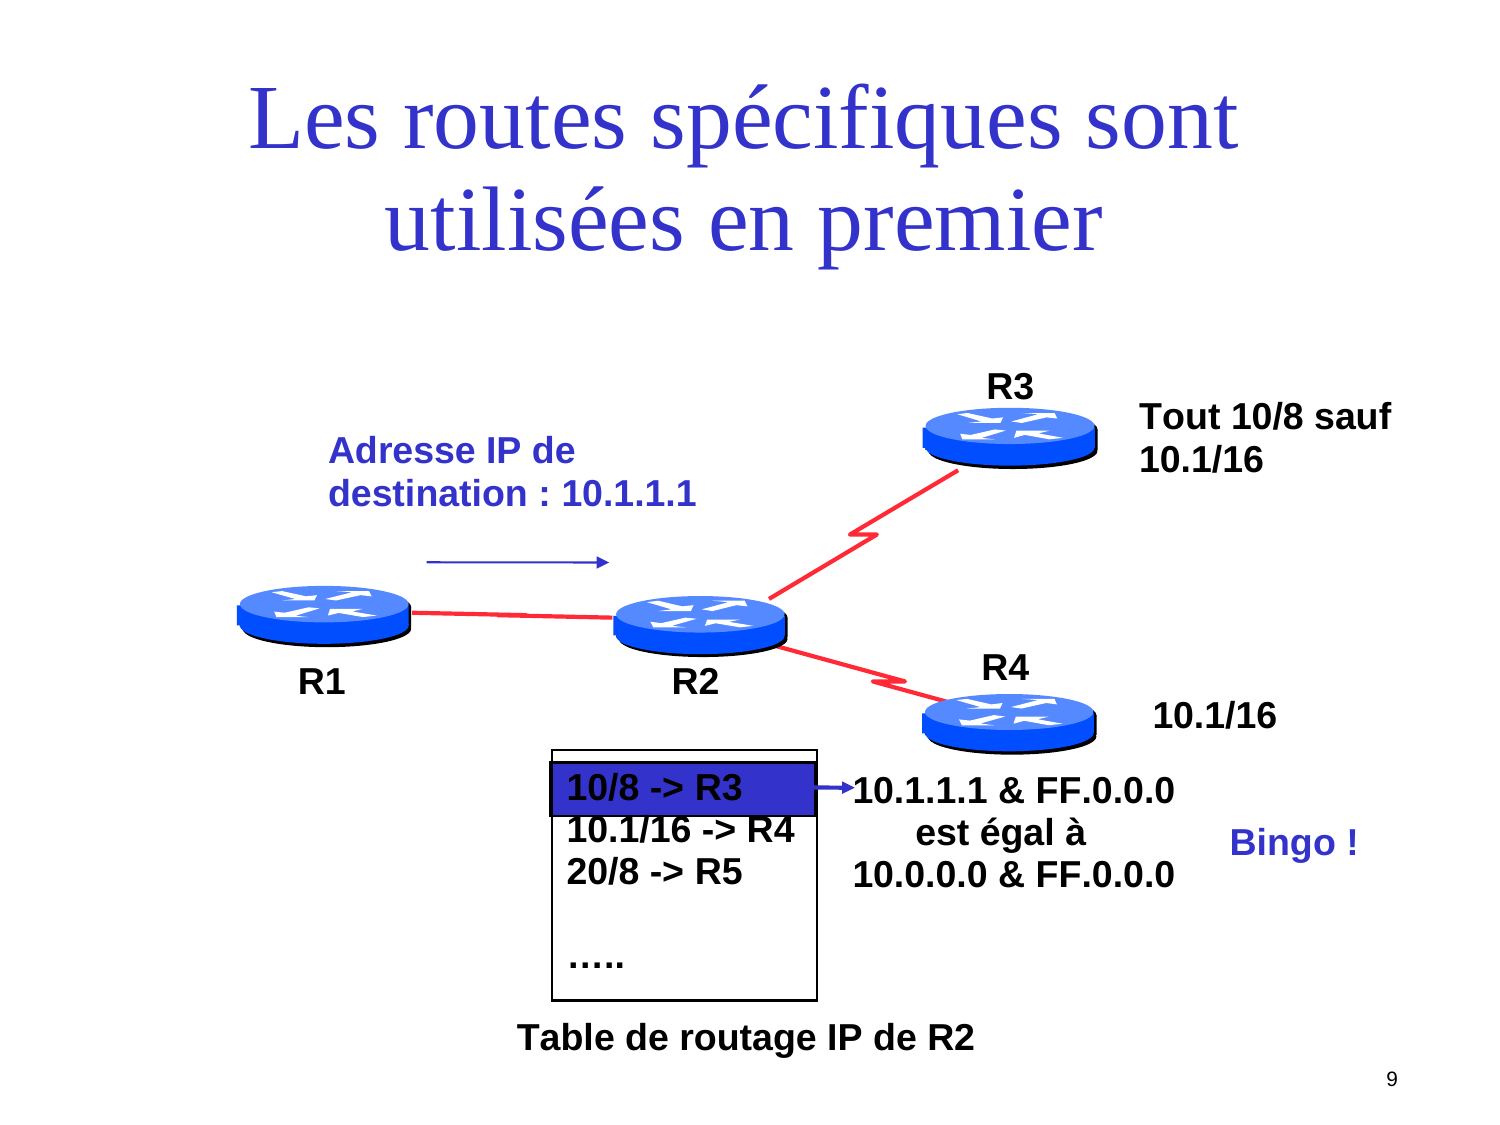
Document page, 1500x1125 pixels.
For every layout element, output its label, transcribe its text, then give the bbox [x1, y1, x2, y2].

text_box [613, 596, 788, 656]
text_box Tout 10/8 sauf 10.1/16 [1124, 388, 1407, 488]
text_box [922, 407, 1098, 470]
text_box Bingo ! [1212, 812, 1377, 872]
text_box 10.1.1.1 & FF.0.0.0 est égal à 10.0.0.0 & FF.0.0.0 [837, 762, 1191, 904]
text_box R4 [966, 638, 1045, 696]
text_box 10.1/16 [1137, 687, 1293, 745]
text_box [236, 585, 412, 648]
text_box [922, 695, 1097, 755]
text_box 10/8 -> R3 10.1/16 -> R4 20/8 -> R5 ….. [553, 758, 812, 985]
title Les routes spécifiques sont utilisées en premier [122, 52, 1368, 285]
text_box Adresse IP de destination : 10.1.1.1 [311, 421, 715, 523]
text_box Table de routage IP de R2 [500, 1008, 993, 1067]
text_box R3 [971, 357, 1050, 409]
text_box R1 [280, 651, 363, 711]
text_box R2 [656, 653, 735, 711]
